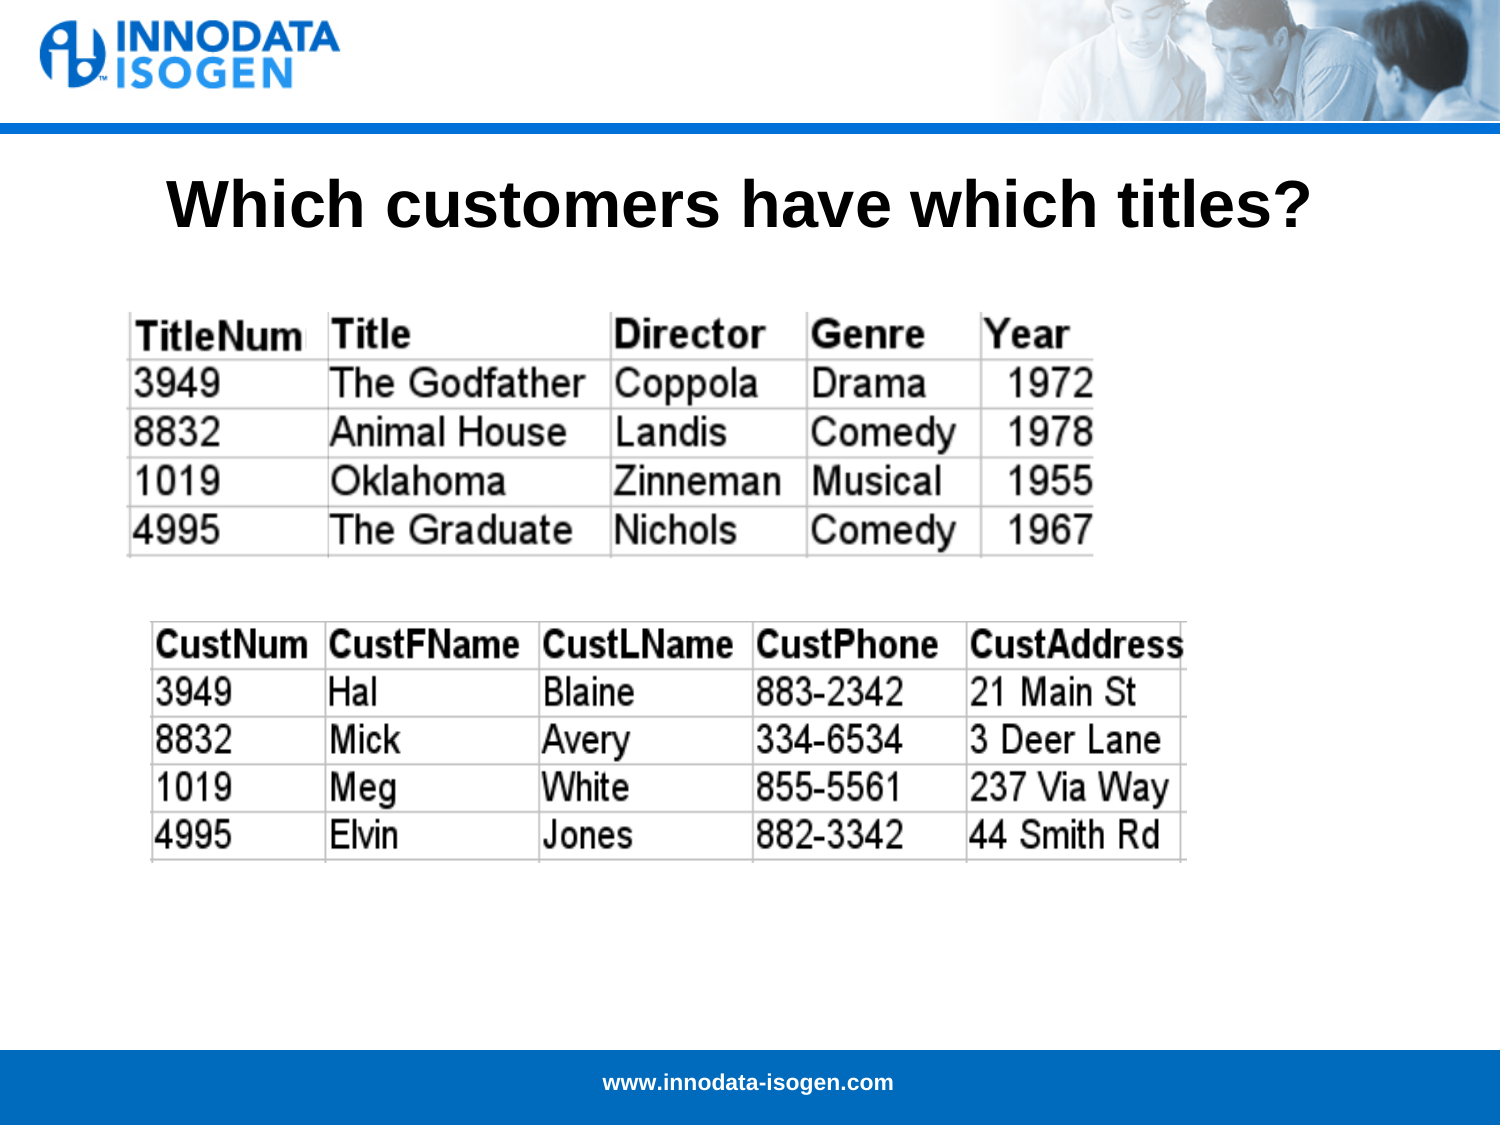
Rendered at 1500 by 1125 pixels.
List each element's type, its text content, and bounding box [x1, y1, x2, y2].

picture [112, 306, 1108, 563]
picture [1426, 123, 1500, 134]
picture [0, 123, 75, 134]
picture [0, 0, 1500, 121]
picture [150, 621, 1187, 863]
title Which customers have which titles? [75, 112, 1426, 301]
